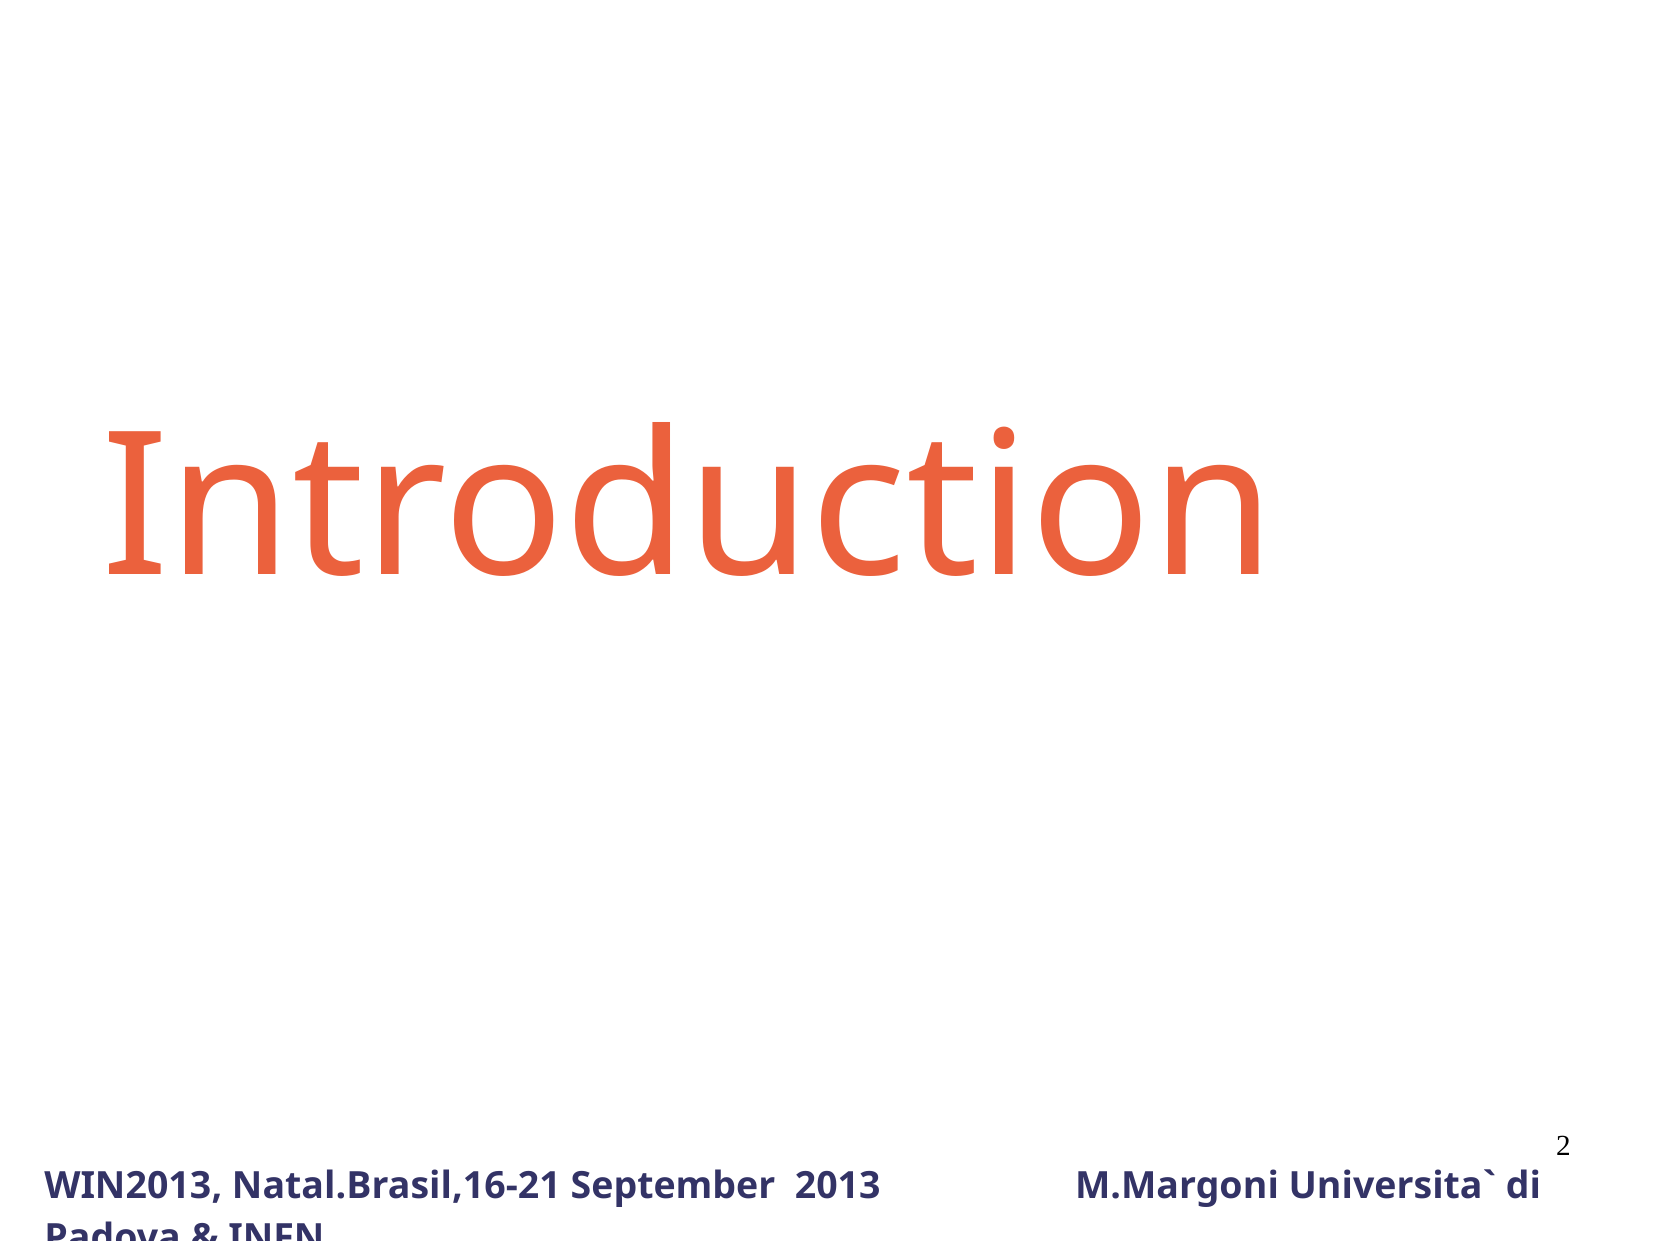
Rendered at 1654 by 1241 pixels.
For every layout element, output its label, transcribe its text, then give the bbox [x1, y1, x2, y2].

text_box Introduction [0, 352, 1518, 667]
text_box WIN2013, Natal.Brasil,16-21 September 2013 M.Margoni Universita` di Padova & INFN [29, 1151, 1625, 1225]
